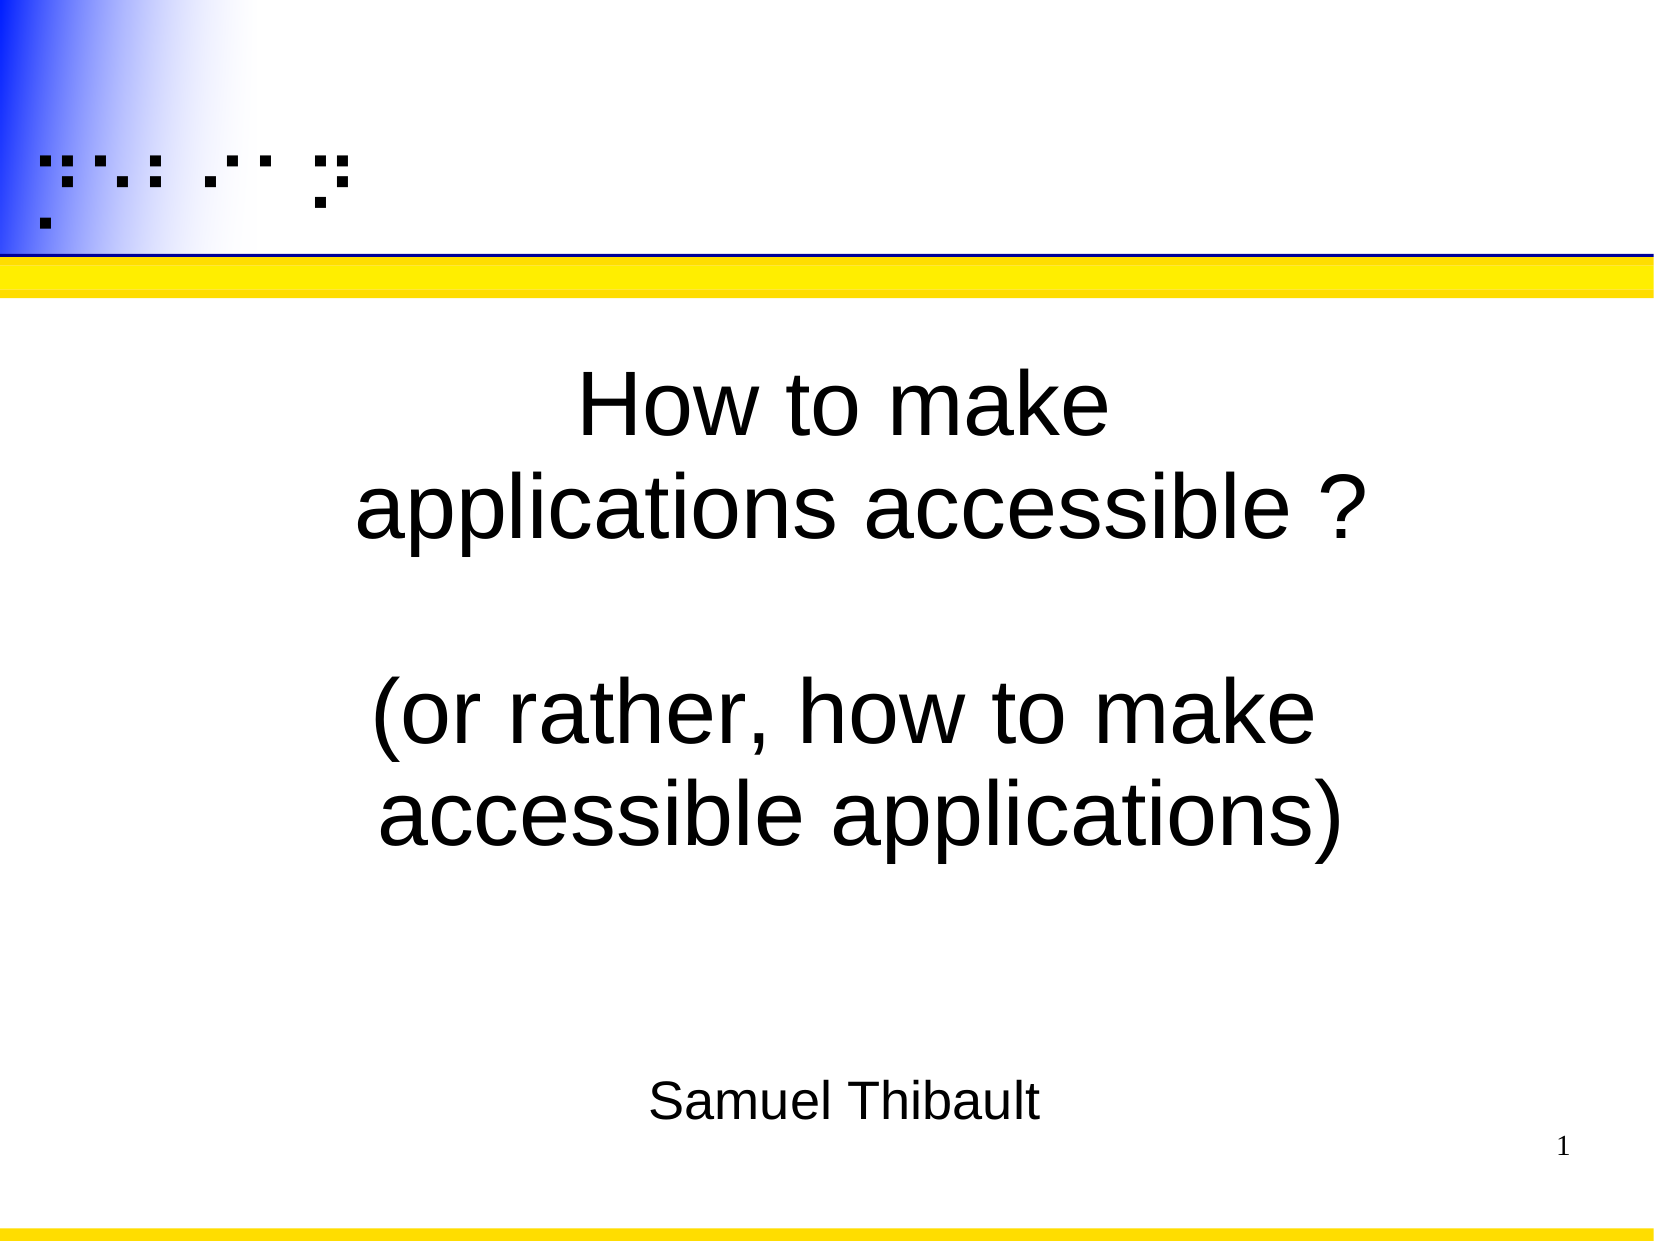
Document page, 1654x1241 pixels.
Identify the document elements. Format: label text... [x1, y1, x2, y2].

subtitle How to make applications accessible ? (or rather, how to make accessible applications) Samuel Thibault [82, 292, 1571, 1132]
